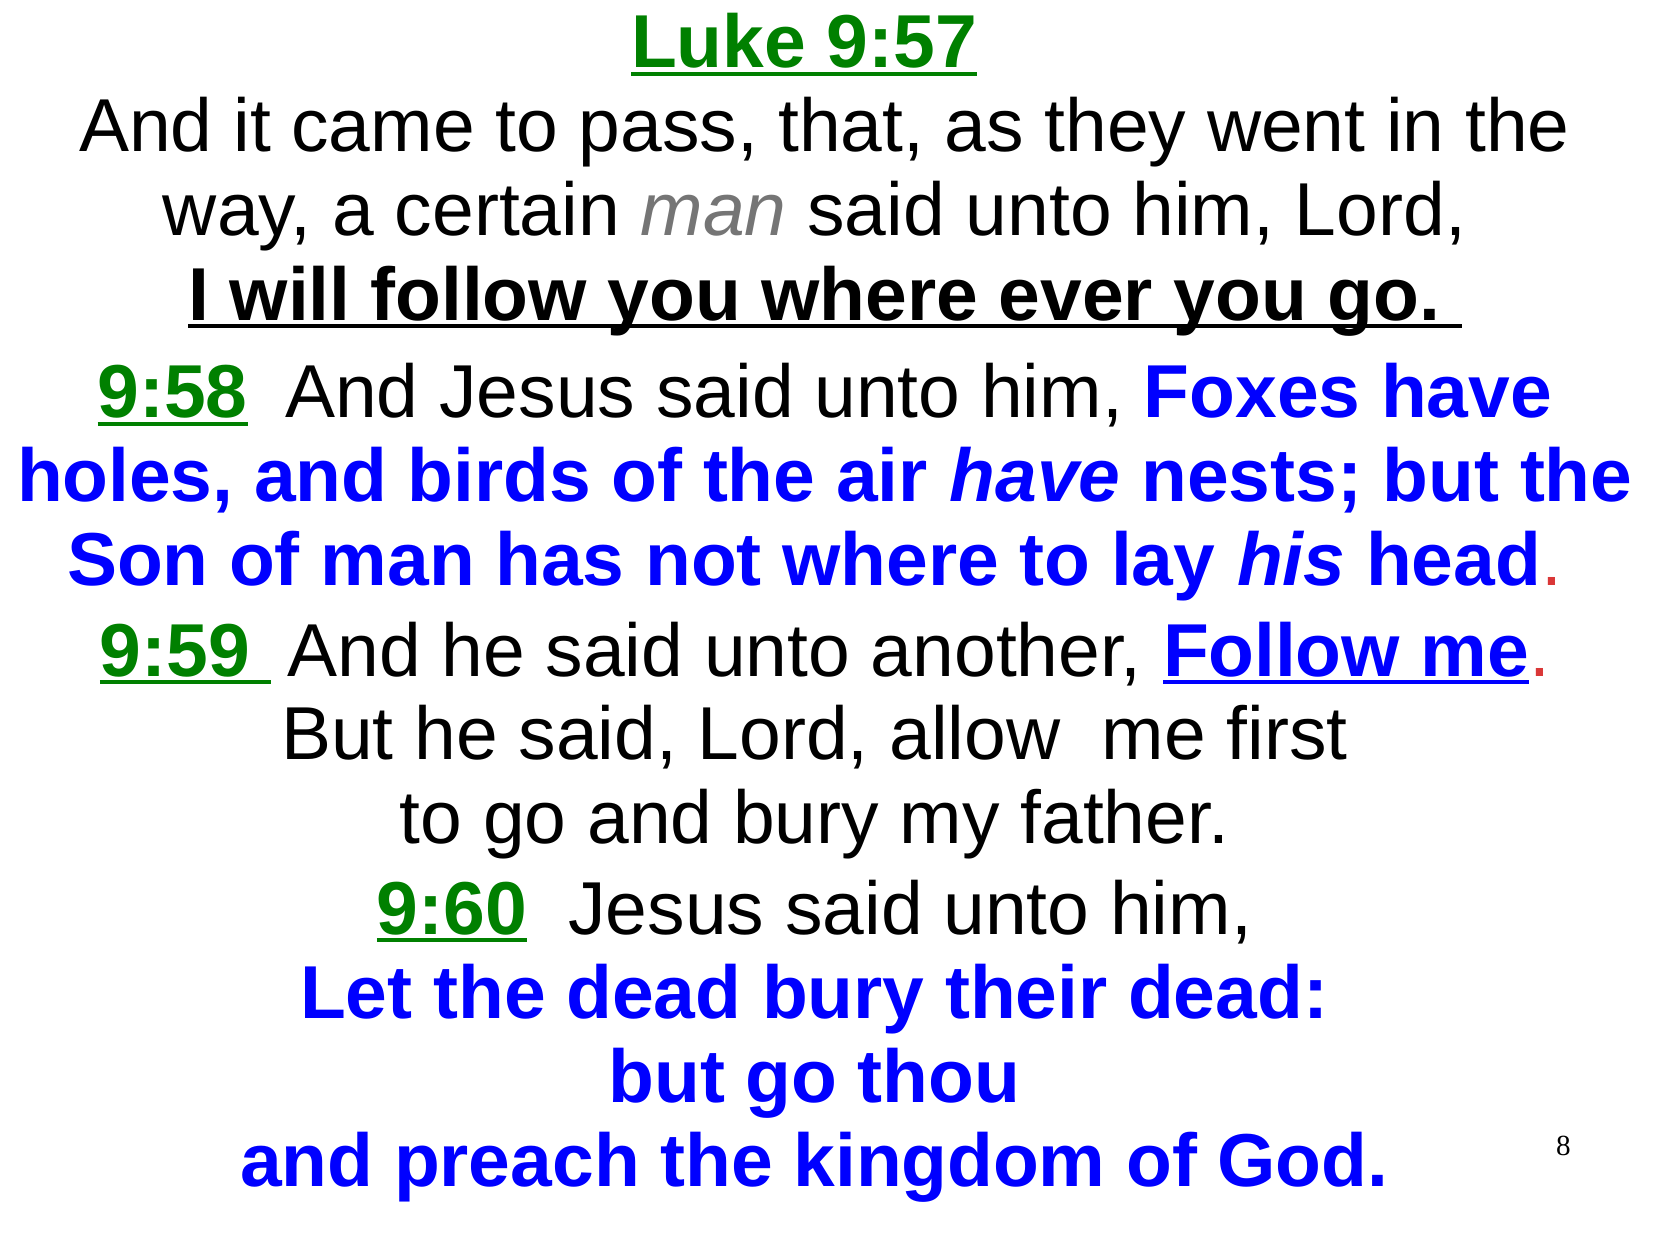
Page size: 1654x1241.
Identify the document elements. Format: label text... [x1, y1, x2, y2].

list Luke 9:57 And it came to pass, that, as they went in the way, a certain man said unto him, Lord, I will follow you where ever you go. 9:58 And Jesus said unto him, Foxes have holes, and birds of the air have nests; but the Son of man has not where to lay his head. 9:59 And he said unto another, Follow me. But he said, Lord, allow me first to go and bury my father. 9:60 Jesus said unto him, Let the dead bury their dead: but go thou and preach the kingdom of God. [0, 0, 1651, 1238]
